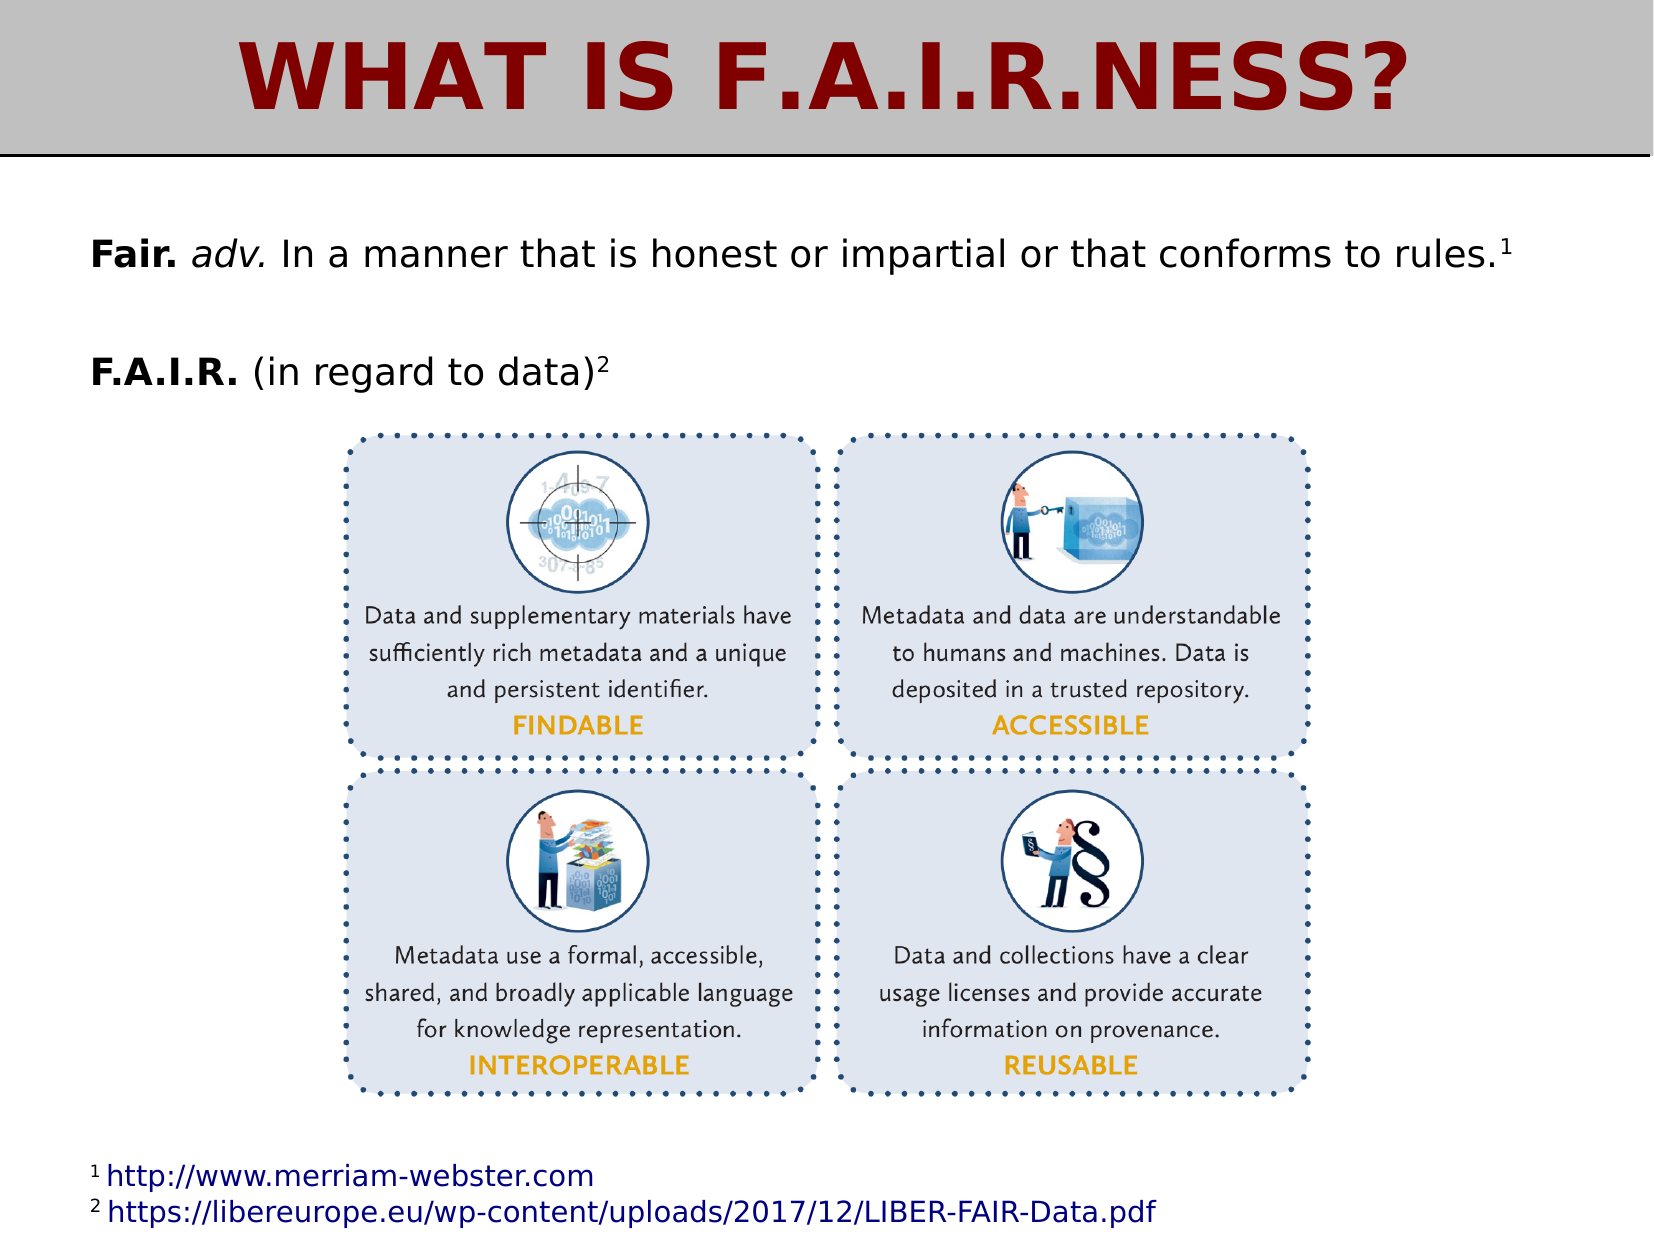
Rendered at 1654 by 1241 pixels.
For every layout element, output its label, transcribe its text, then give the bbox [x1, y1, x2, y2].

text_box F.A.I.R. (in regard to data)2 [75, 343, 1576, 402]
text_box 1 http://www.merriam-webster.com 2 https://libereurope.eu/wp-content/uploads/2017/12/LIBER-FAIR-Data.pdf [75, 1152, 1576, 1238]
text_box [0, 0, 1654, 156]
text_box WHAT IS F.A.I.R.NESS? [0, 24, 1651, 132]
picture [341, 423, 1312, 1100]
text_box Fair. adv. In a manner that is honest or impartial or that conforms to rules.1 [75, 225, 1576, 284]
